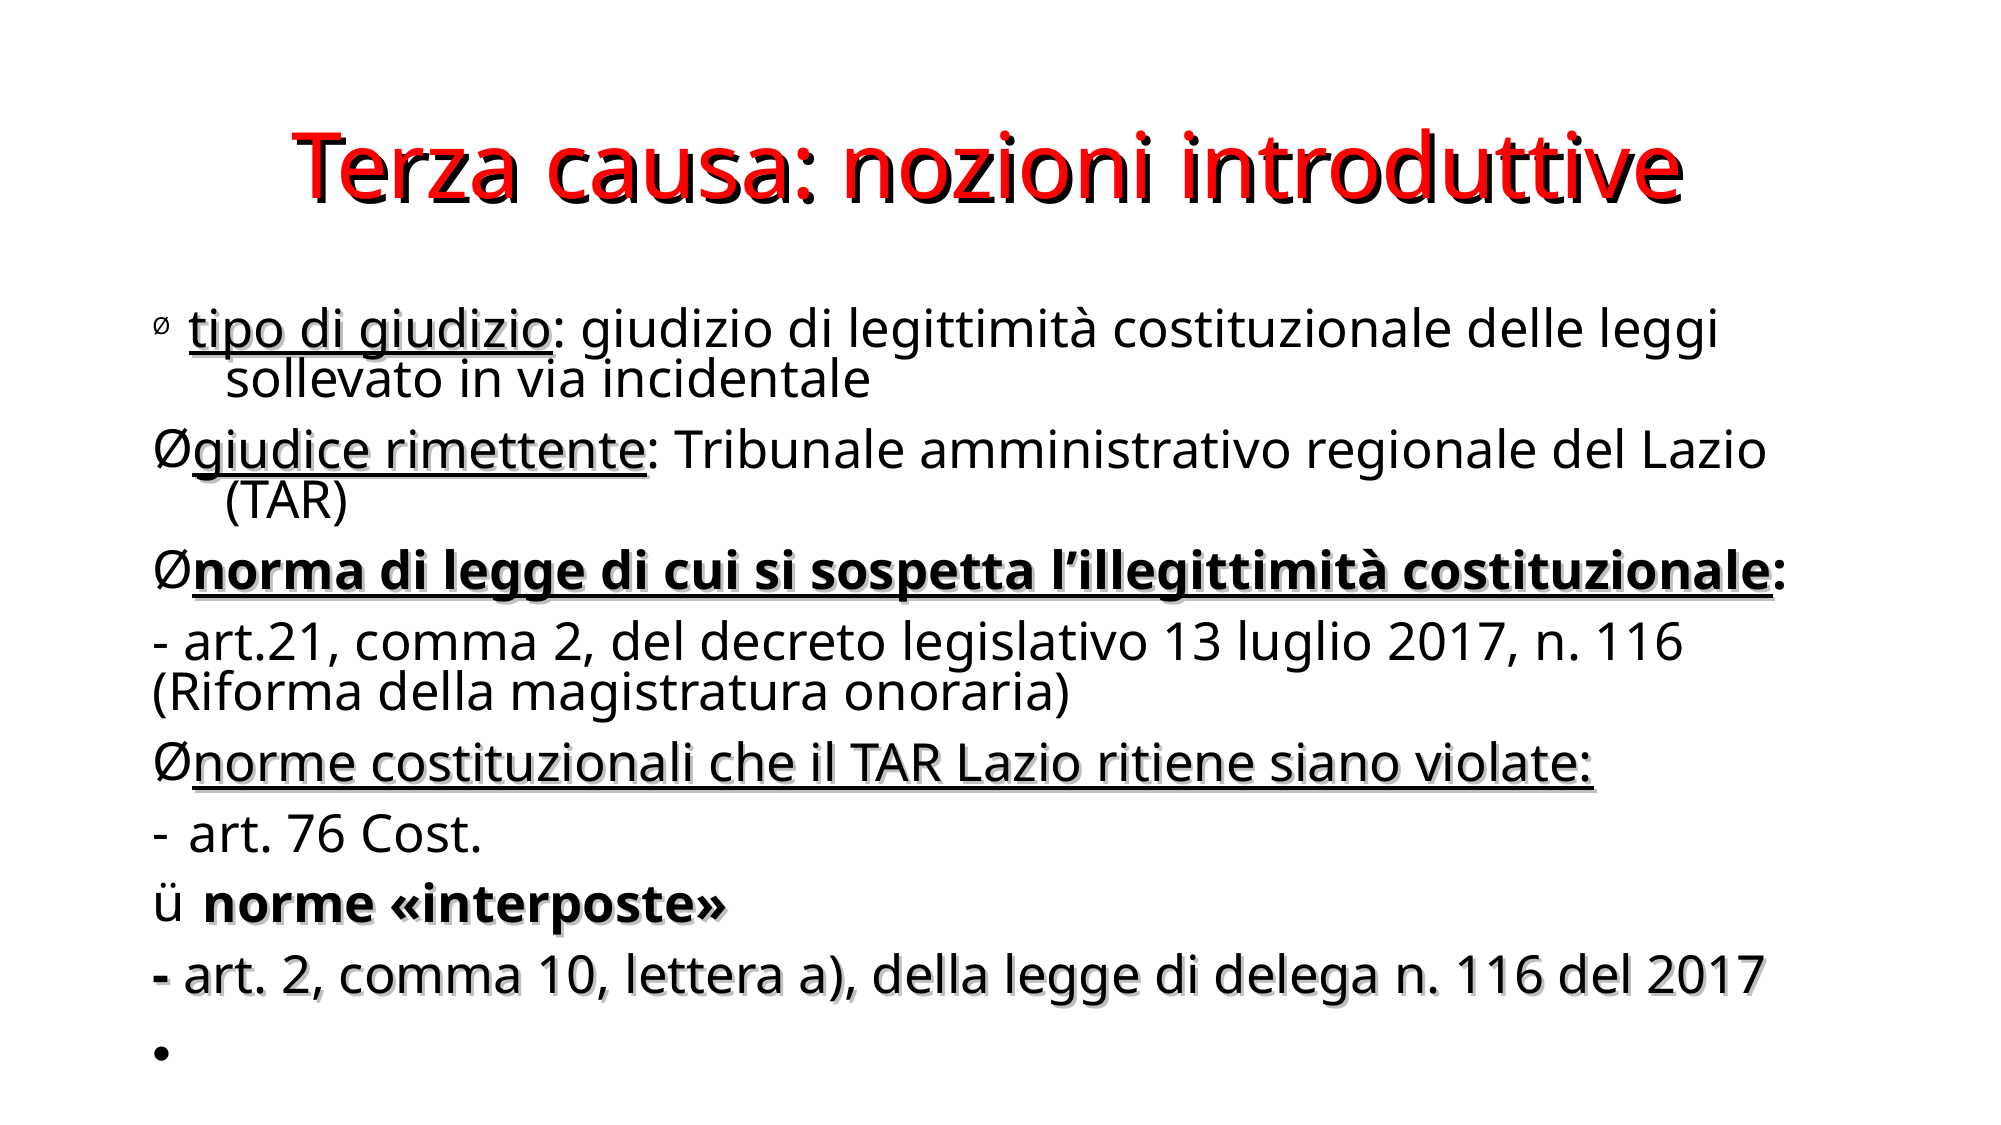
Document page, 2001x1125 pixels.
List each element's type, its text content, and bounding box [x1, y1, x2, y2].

title Terza causa: nozioni introduttive [137, 59, 1863, 278]
list tipo di giudizio: giudizio di legittimità costituzionale delle leggi sollevato in via incidentale giudice rimettente: Tribunale amministrativo regionale del Lazio (TAR) norma di legge di cui si sospetta l’illegittimità costituzionale: - art.21, comma 2, del decreto legislativo 13 luglio 2017, n. 116 (Riforma della magistratura onoraria) norme costituzionali che il TAR Lazio ritiene siano violate: art. 76 Cost. norme «interposte» - art. 2, comma 10, lettera a), della legge di delega n. 116 del 2017 [137, 299, 1863, 1014]
